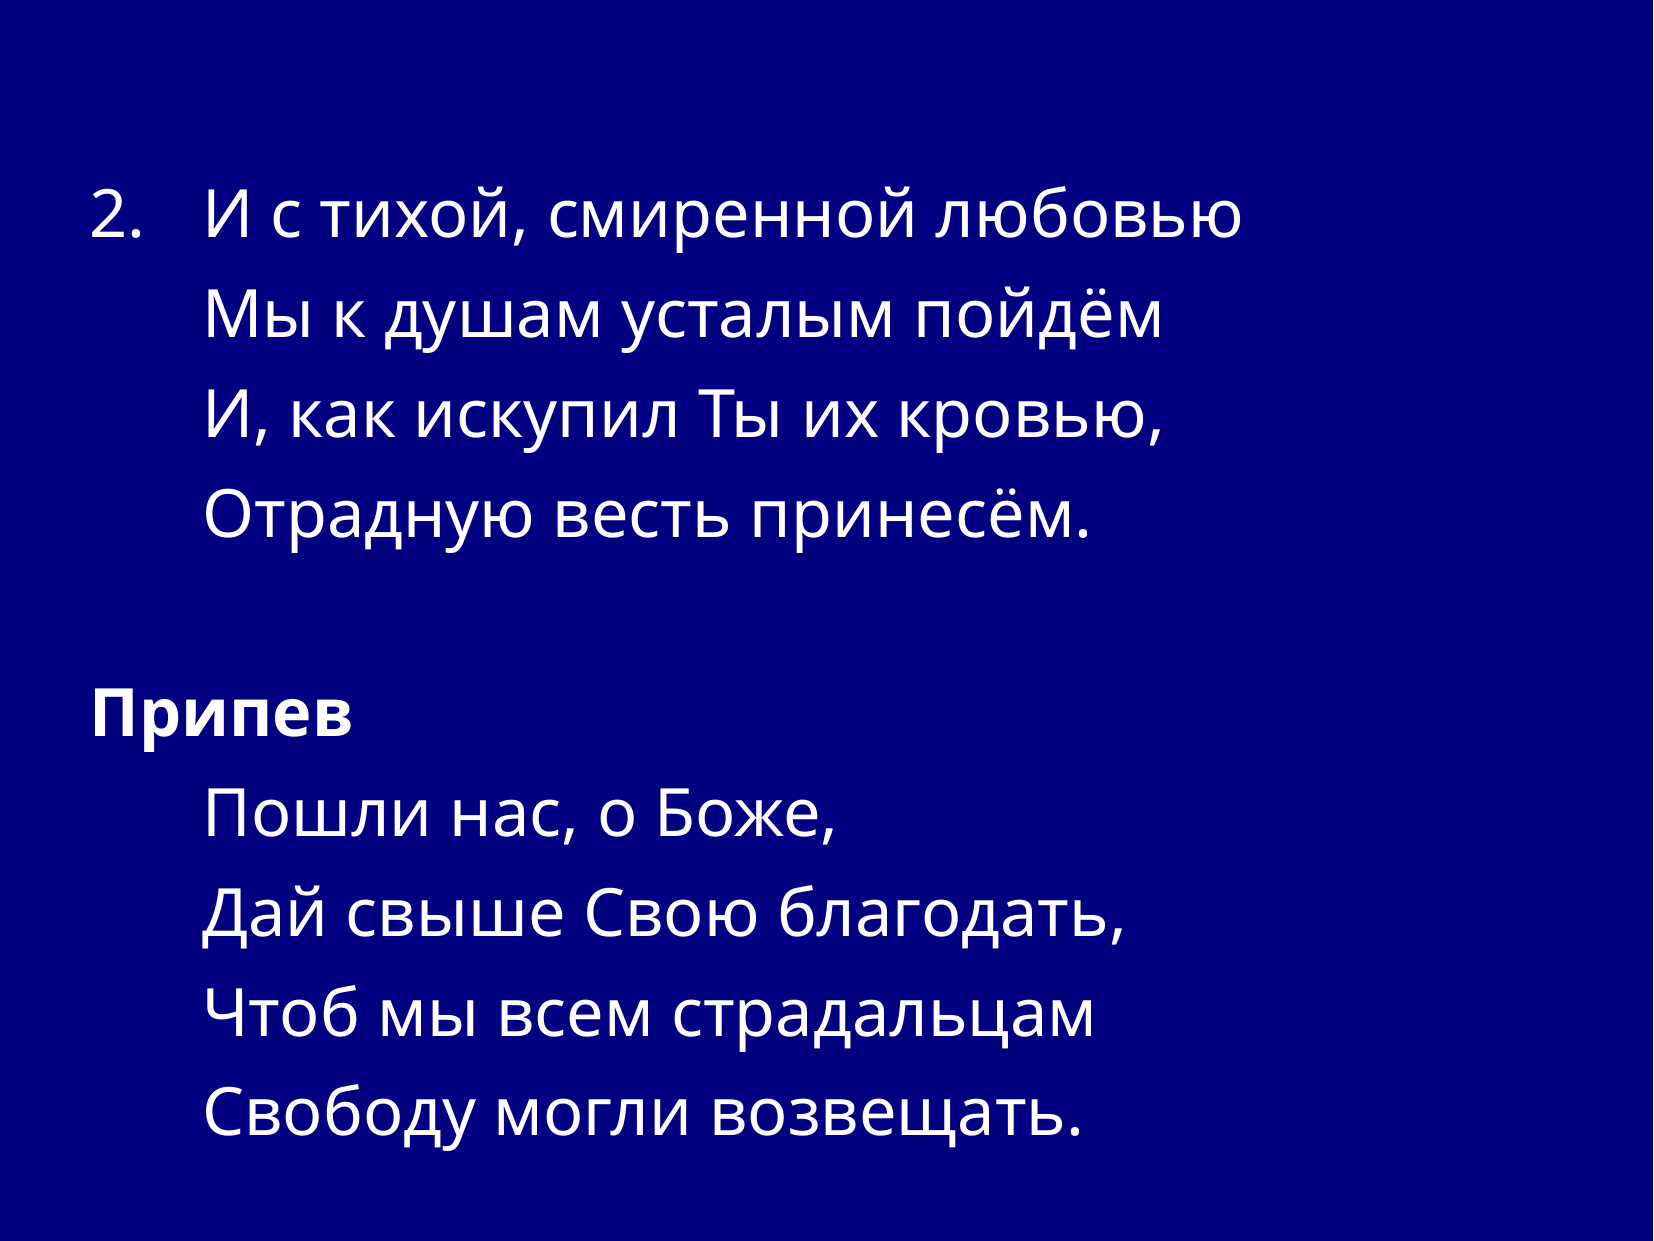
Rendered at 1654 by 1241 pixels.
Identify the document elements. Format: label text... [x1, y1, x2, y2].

text_box 2. И с тихой, смиренной любовью Мы к душам усталым пойдём И, как искупил Ты их кровью, Отрадную весть принесём. Припев Пошли нас, о Боже, Дай свыше Свою благодать, Чтоб мы всем страдальцам Свободу могли возвещать. [75, 150, 1576, 1163]
